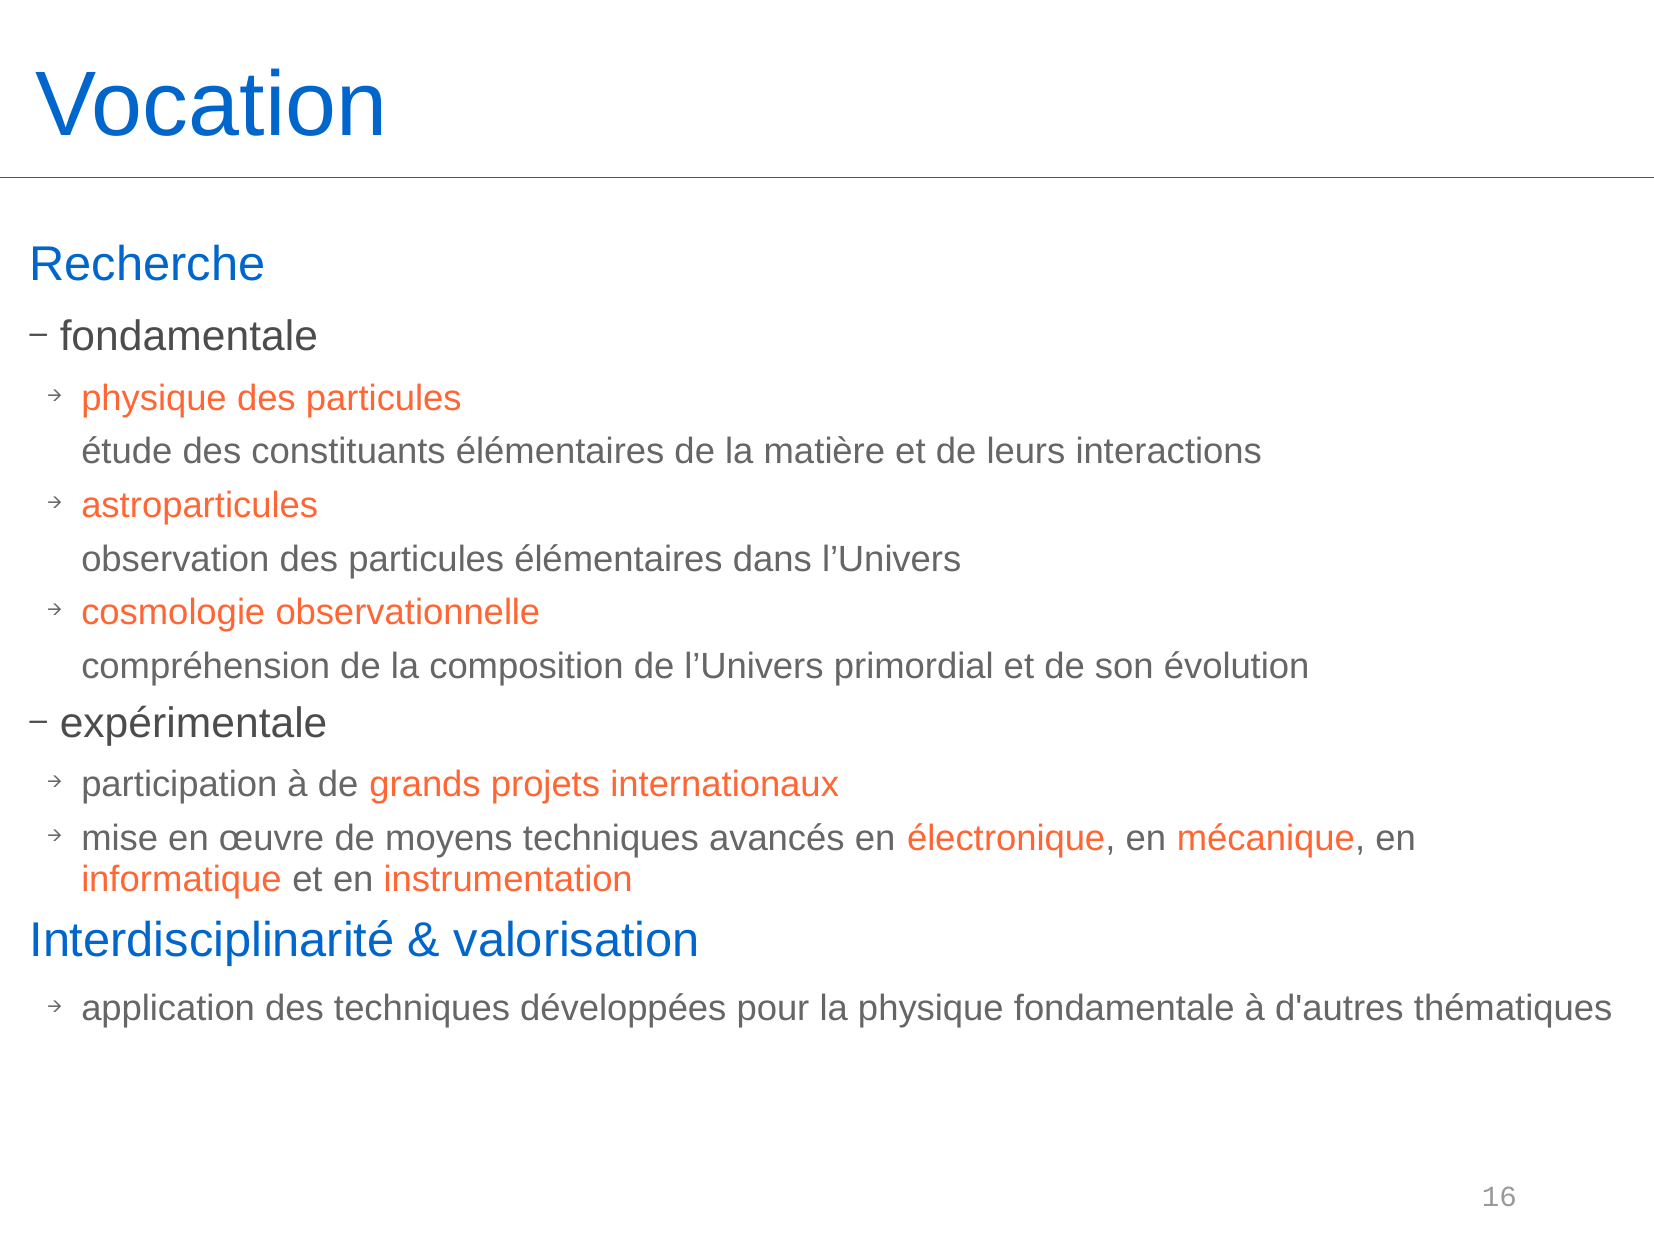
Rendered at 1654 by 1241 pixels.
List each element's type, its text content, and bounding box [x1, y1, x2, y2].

title Vocation [35, 29, 1589, 178]
list Recherche fondamentale physique des particules étude des constituants élémentaires de la matière et de leurs interactions astroparticules observation des particules élémentaires dans l’Univers cosmologie observationnelle compréhension de la composition de l’Univers primordial et de son évolution expérimentale participation à de grands projets internationaux mise en œuvre de moyens techniques avancés en électronique, en mécanique, en informatique et en instrumentation Interdisciplinarité & valorisation application des techniques développées pour la physique fondamentale à d'autres thématiques [29, 236, 1625, 1055]
